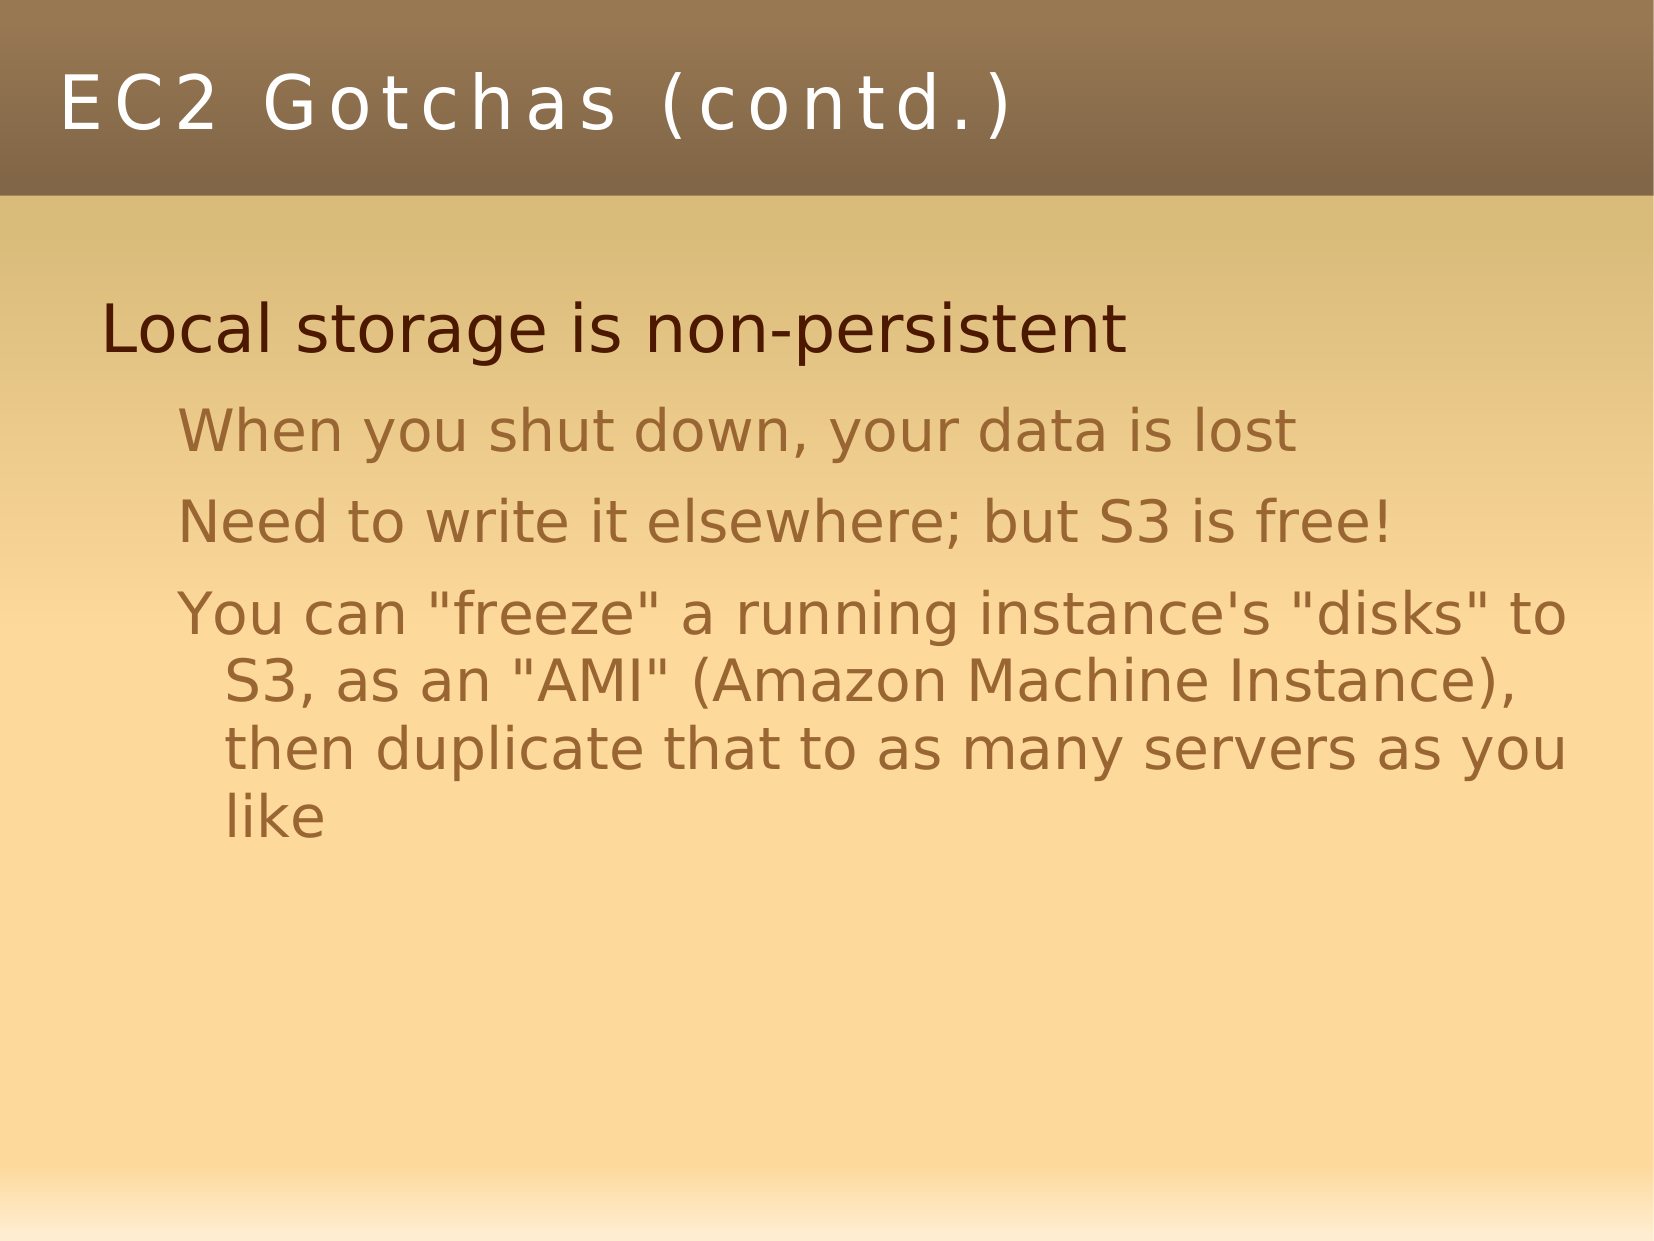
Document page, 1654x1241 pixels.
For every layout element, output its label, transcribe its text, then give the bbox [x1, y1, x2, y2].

title EC2 Gotchas (contd.) [59, 29, 1595, 178]
picture [0, 0, 1654, 1241]
list Local storage is non-persistent When you shut down, your data is lost Need to write it elsewhere; but S3 is free! You can "freeze" a running instance's "disks" to S3, as an "AMI" (Amazon Machine Instance), then duplicate that to as many servers as you like [82, 290, 1571, 1094]
